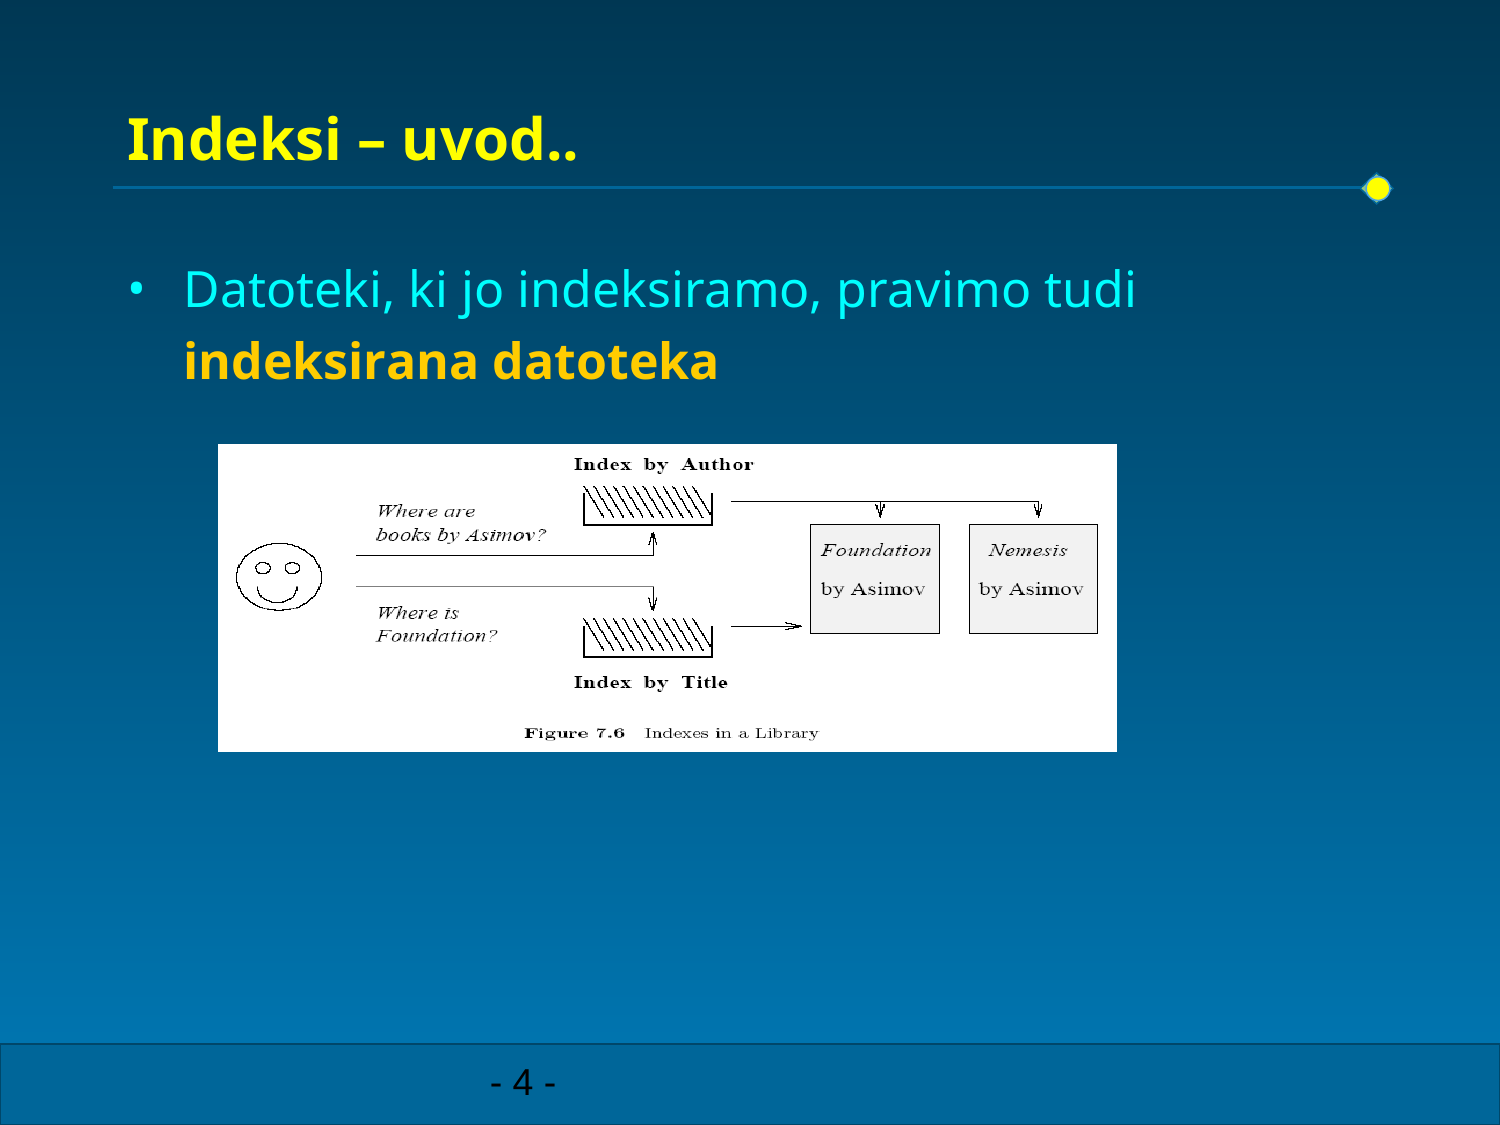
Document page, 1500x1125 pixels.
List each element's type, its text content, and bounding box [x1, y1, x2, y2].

title Indeksi – uvod.. [112, 94, 1388, 181]
list Datoteki, ki jo indeksiramo, pravimo tudi indeksirana datoteka [112, 237, 1388, 963]
picture [219, 445, 1116, 751]
